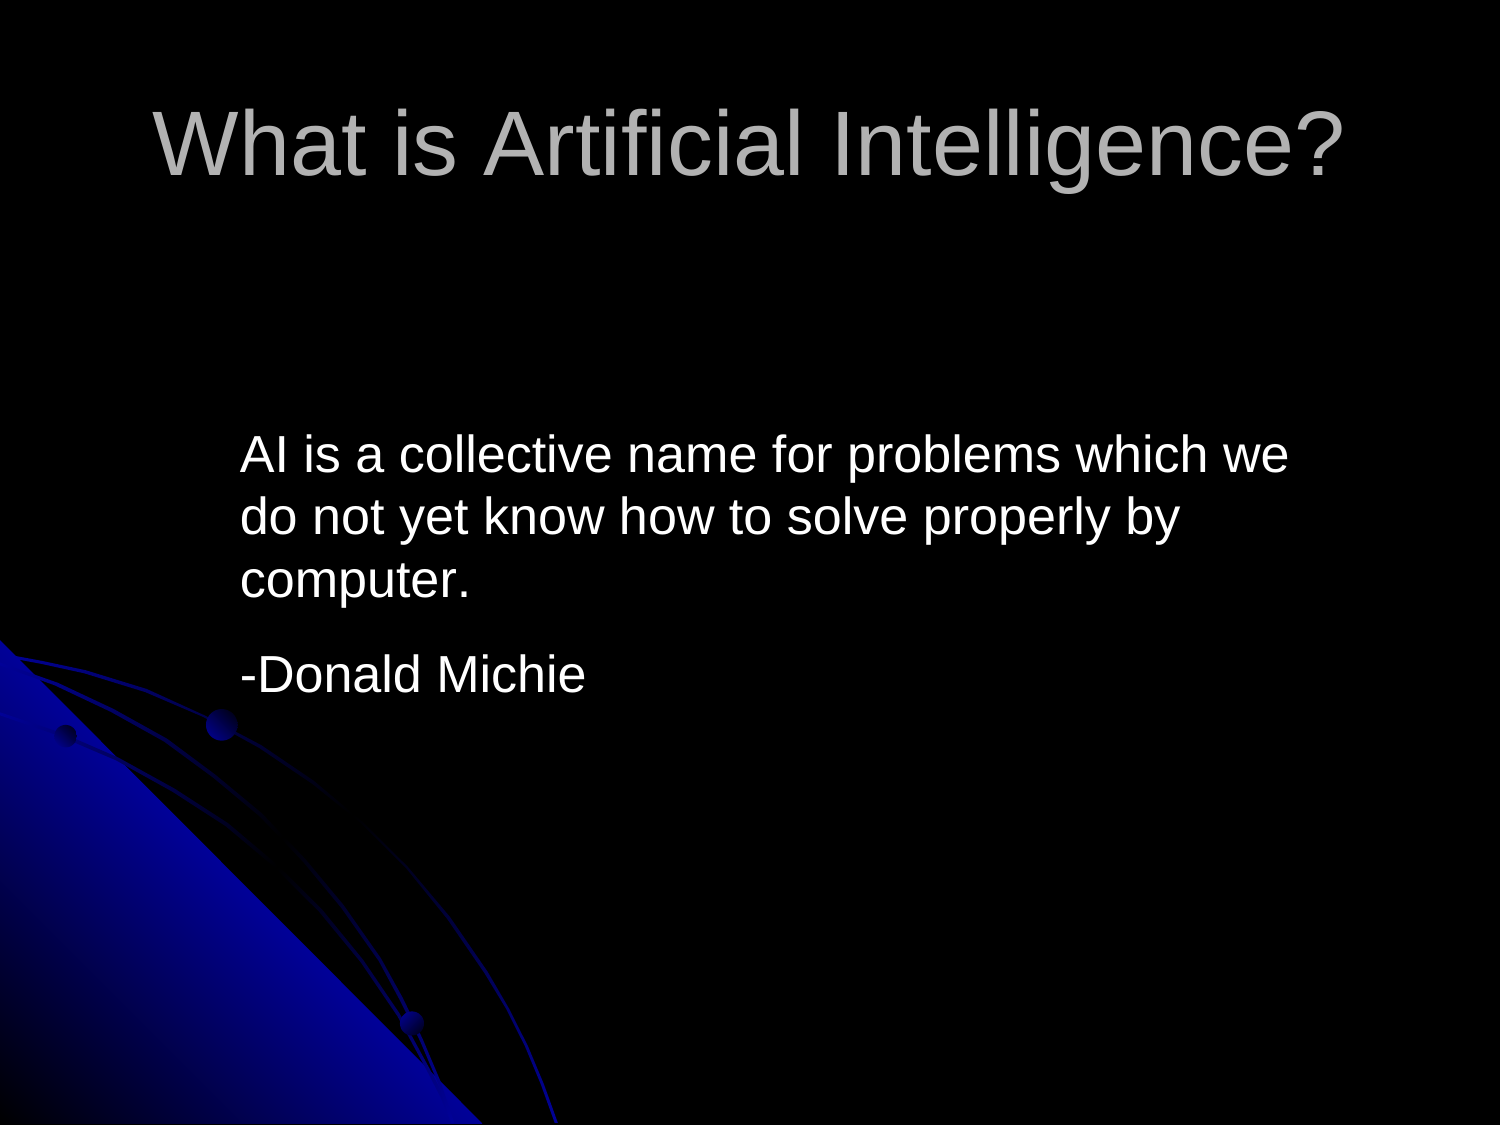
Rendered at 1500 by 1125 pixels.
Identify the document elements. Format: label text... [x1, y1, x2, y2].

title What is Artificial Intelligence? [75, 45, 1426, 233]
text_box AI is a collective name for problems which we do not yet know how to solve properly by computer. -Donald Michie [224, 412, 1326, 711]
